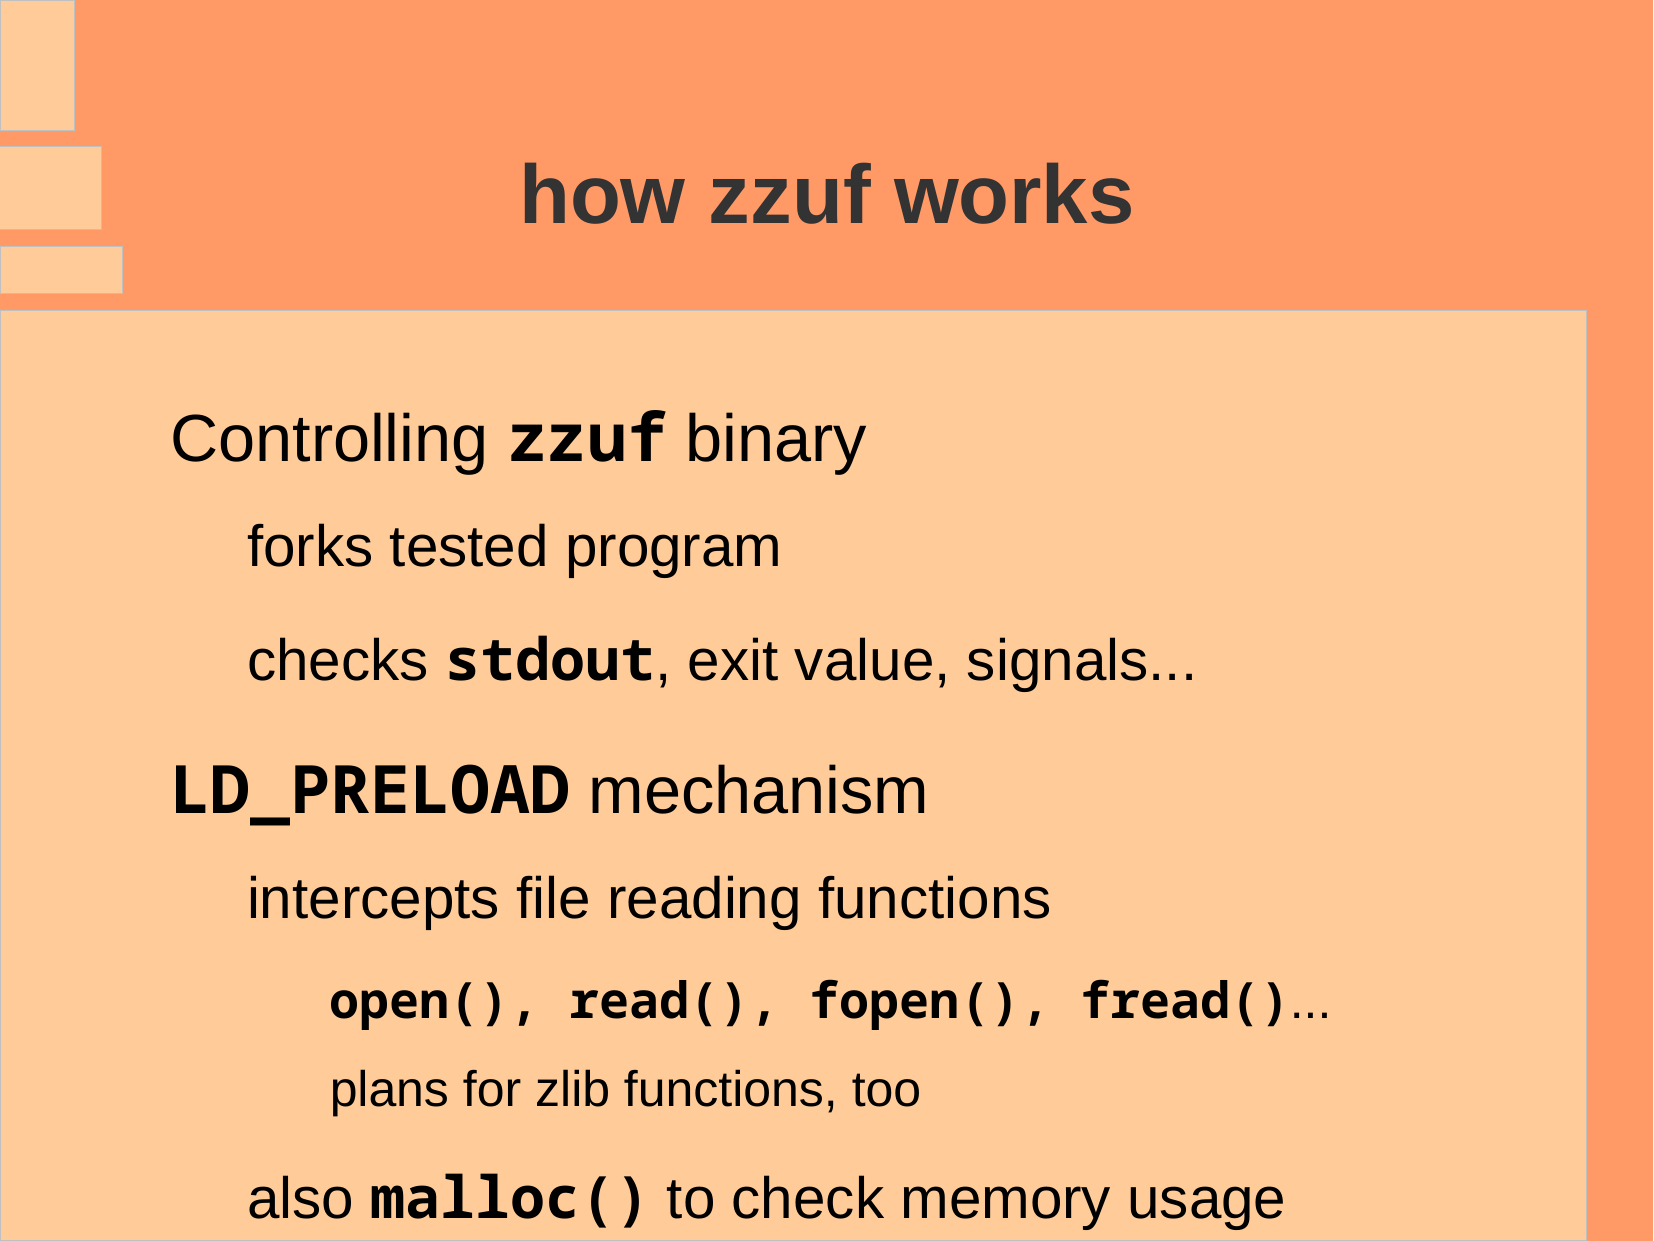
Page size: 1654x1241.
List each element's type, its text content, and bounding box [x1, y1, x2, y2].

list Controlling zzuf binary forks tested program checks stdout, exit value, signals... LD_PRELOAD mechanism intercepts file reading functions open(), read(), fopen(), fread()... plans for zlib functions, too also malloc() to check memory usage more portable than ptrace, kernel land... [152, 344, 1534, 1222]
title how zzuf works [121, 91, 1534, 299]
